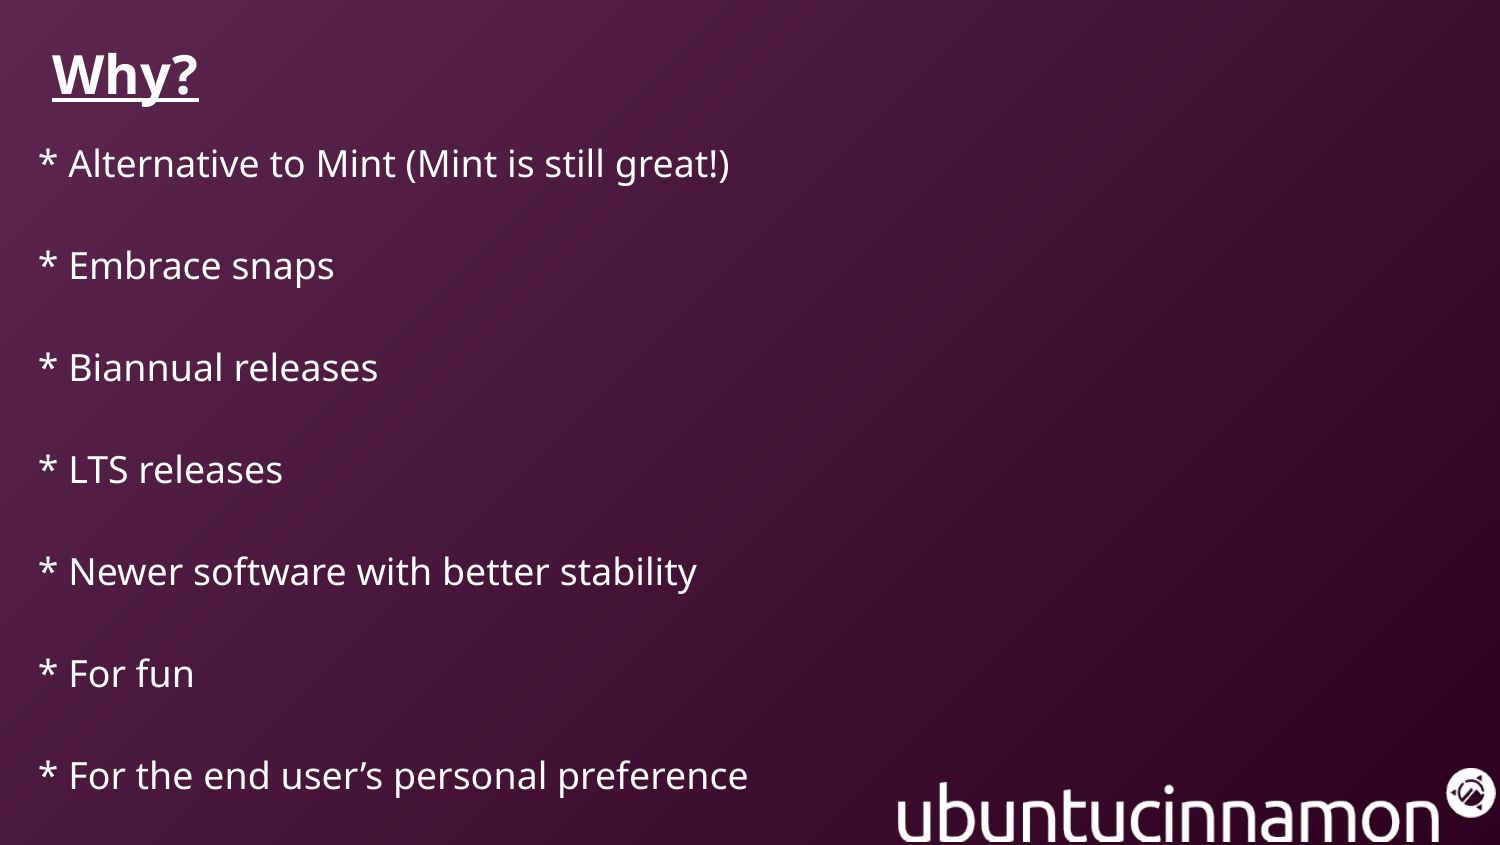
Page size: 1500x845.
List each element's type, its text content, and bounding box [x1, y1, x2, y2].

text_box * Alternative to Mint (Mint is still great!) * Embrace snaps * Biannual releases * LTS releases * Newer software with better stability * For fun * For the end user’s personal preference * Grow a larger Ubuntu community [23, 130, 1036, 777]
picture [862, 768, 1496, 842]
title Why? [23, 0, 1068, 409]
